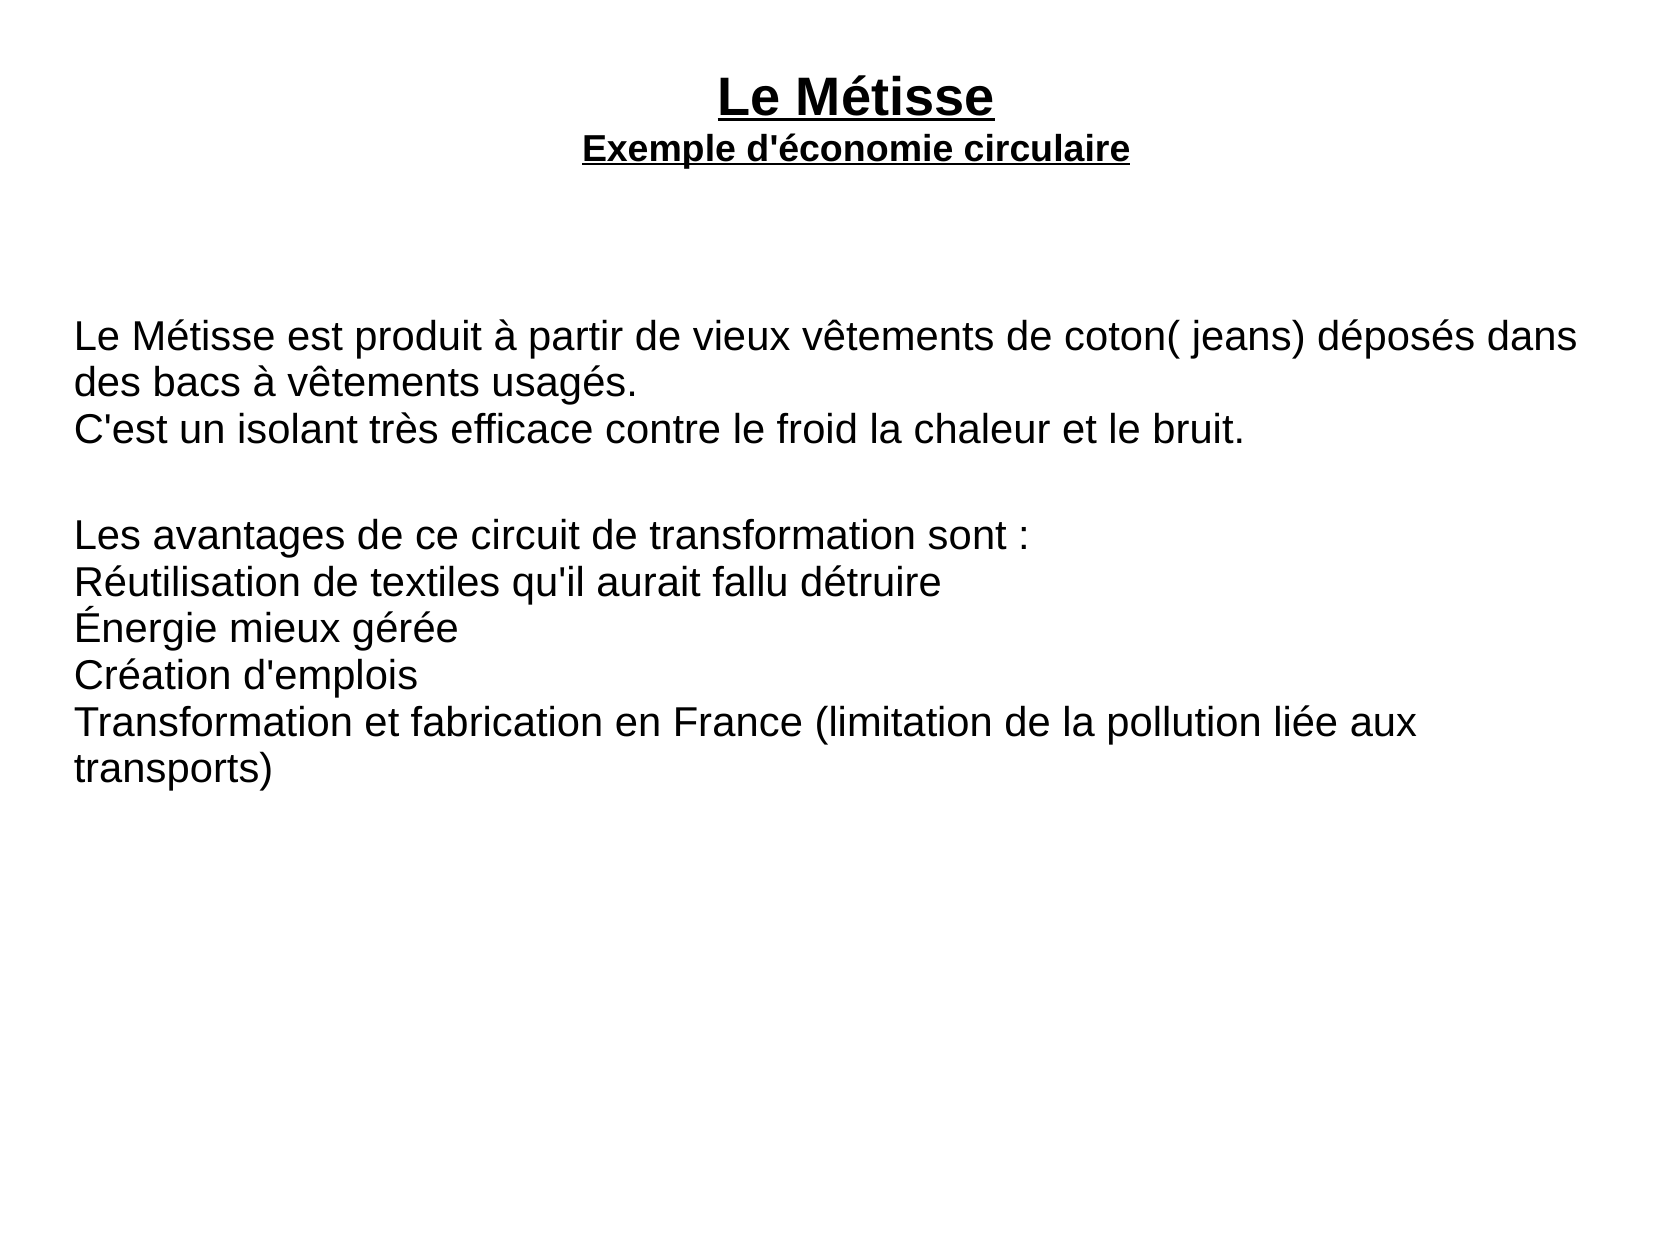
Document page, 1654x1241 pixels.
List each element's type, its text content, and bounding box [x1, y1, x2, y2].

text_box Les avantages de ce circuit de transformation sont : Réutilisation de textiles qu'il aurait fallu détruire Énergie mieux gérée Création d'emplois Transformation et fabrication en France (limitation de la pollution liée aux transports) [59, 504, 1595, 801]
text_box Le Métisse est produit à partir de vieux vêtements de coton( jeans) déposés dans des bacs à vêtements usagés. C'est un isolant très efficace contre le froid la chaleur et le bruit. [59, 305, 1595, 461]
text_box Le Métisse Exemple d'économie circulaire [88, 59, 1625, 180]
